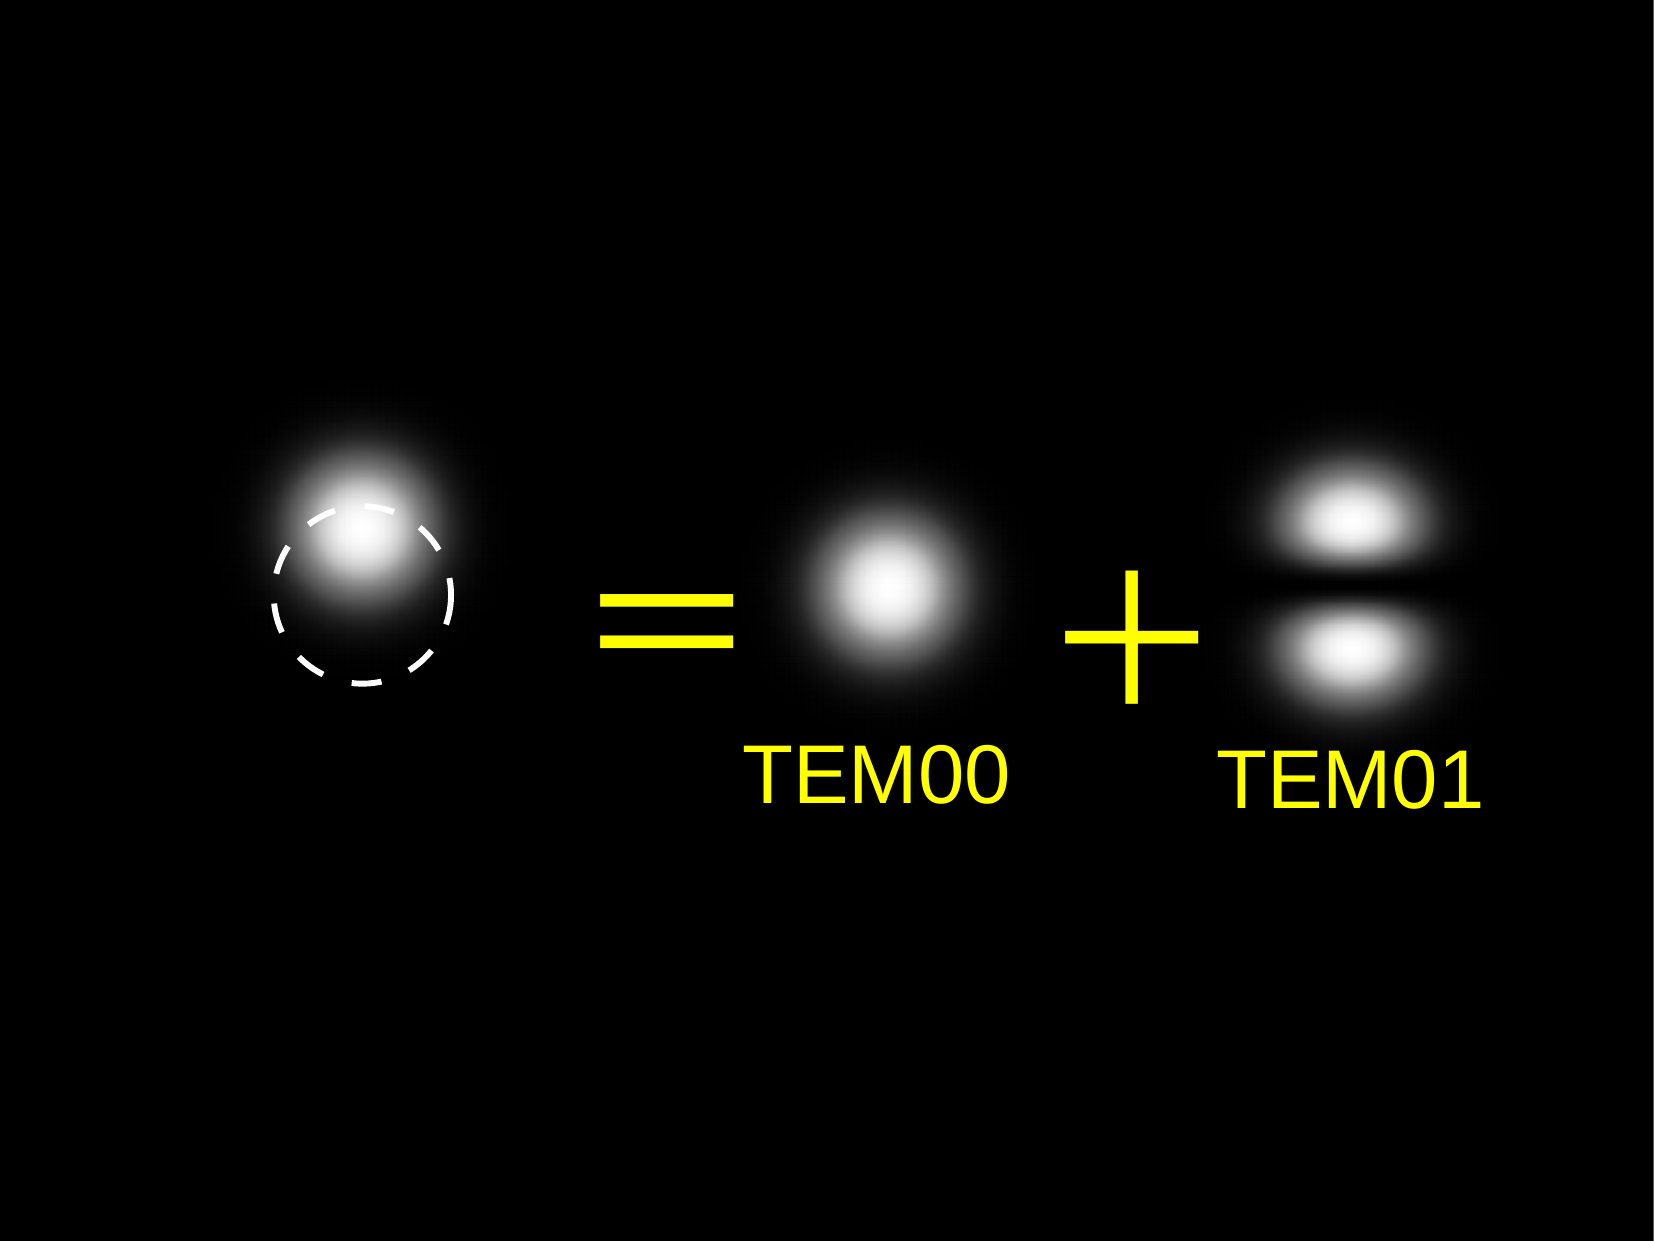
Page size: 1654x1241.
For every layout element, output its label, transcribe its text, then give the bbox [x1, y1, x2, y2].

picture [214, 380, 510, 676]
text_box ＋ [1025, 487, 1206, 700]
text_box TEM01 [1201, 725, 1500, 834]
text_box TEM00 [727, 720, 1026, 829]
picture [741, 439, 1037, 736]
picture [1204, 400, 1500, 725]
text_box ＝ [561, 471, 742, 684]
